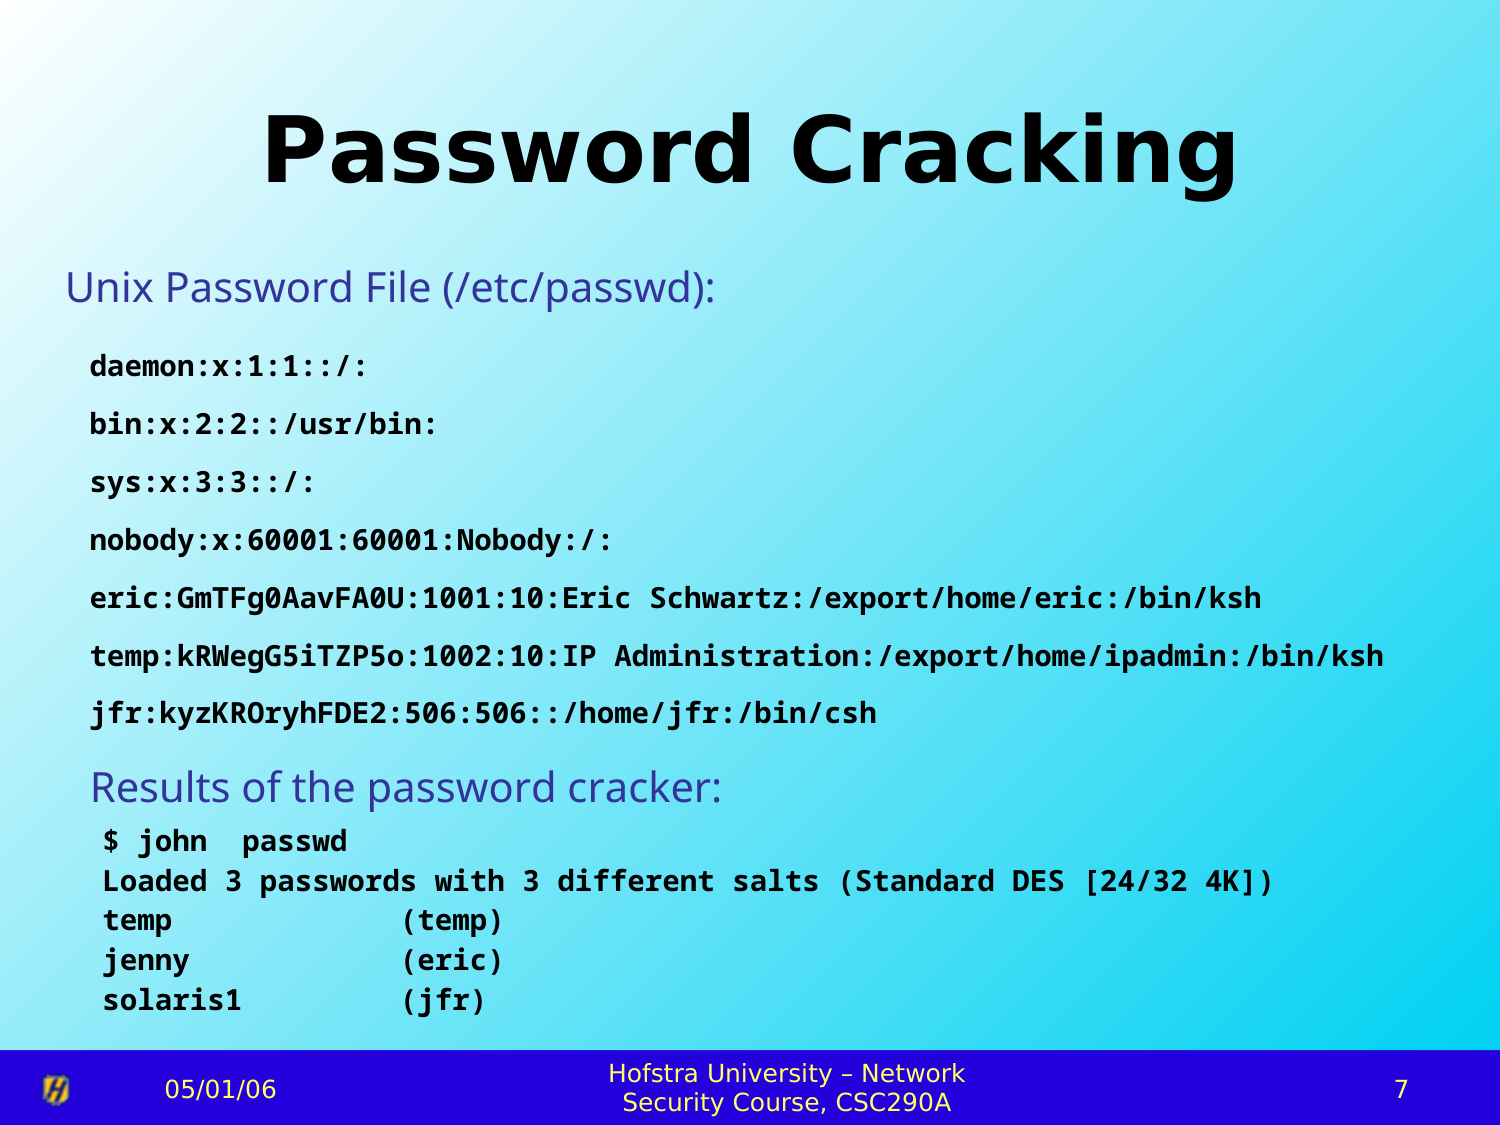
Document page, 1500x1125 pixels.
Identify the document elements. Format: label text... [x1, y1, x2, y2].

title Password Cracking [112, 84, 1391, 212]
text_box Results of the password cracker: [74, 750, 738, 823]
text_box Unix Password File (/etc/passwd): [49, 249, 731, 323]
text_box daemon:x:1:1::/: bin:x:2:2::/usr/bin: sys:x:3:3::/: nobody:x:60001:60001:Nobody:/: eric:GmTFg0AavFA0U:1001:10:Eric Schwartz:/export/home/eric:/bin/ksh temp:kRWegG5iTZP5o:1002:10:IP Administration:/export/home/ipadmin:/bin/ksh jfr:kyzKROryhFDE2:506:506::/home/jfr:/bin/csh [74, 337, 1450, 741]
text_box $ john passwd Loaded 3 passwords with 3 different salts (Standard DES [24/32 4K]) temp (temp) jenny (eric) solaris1 (jfr) [87, 812, 1290, 1027]
picture [37, 1072, 76, 1110]
